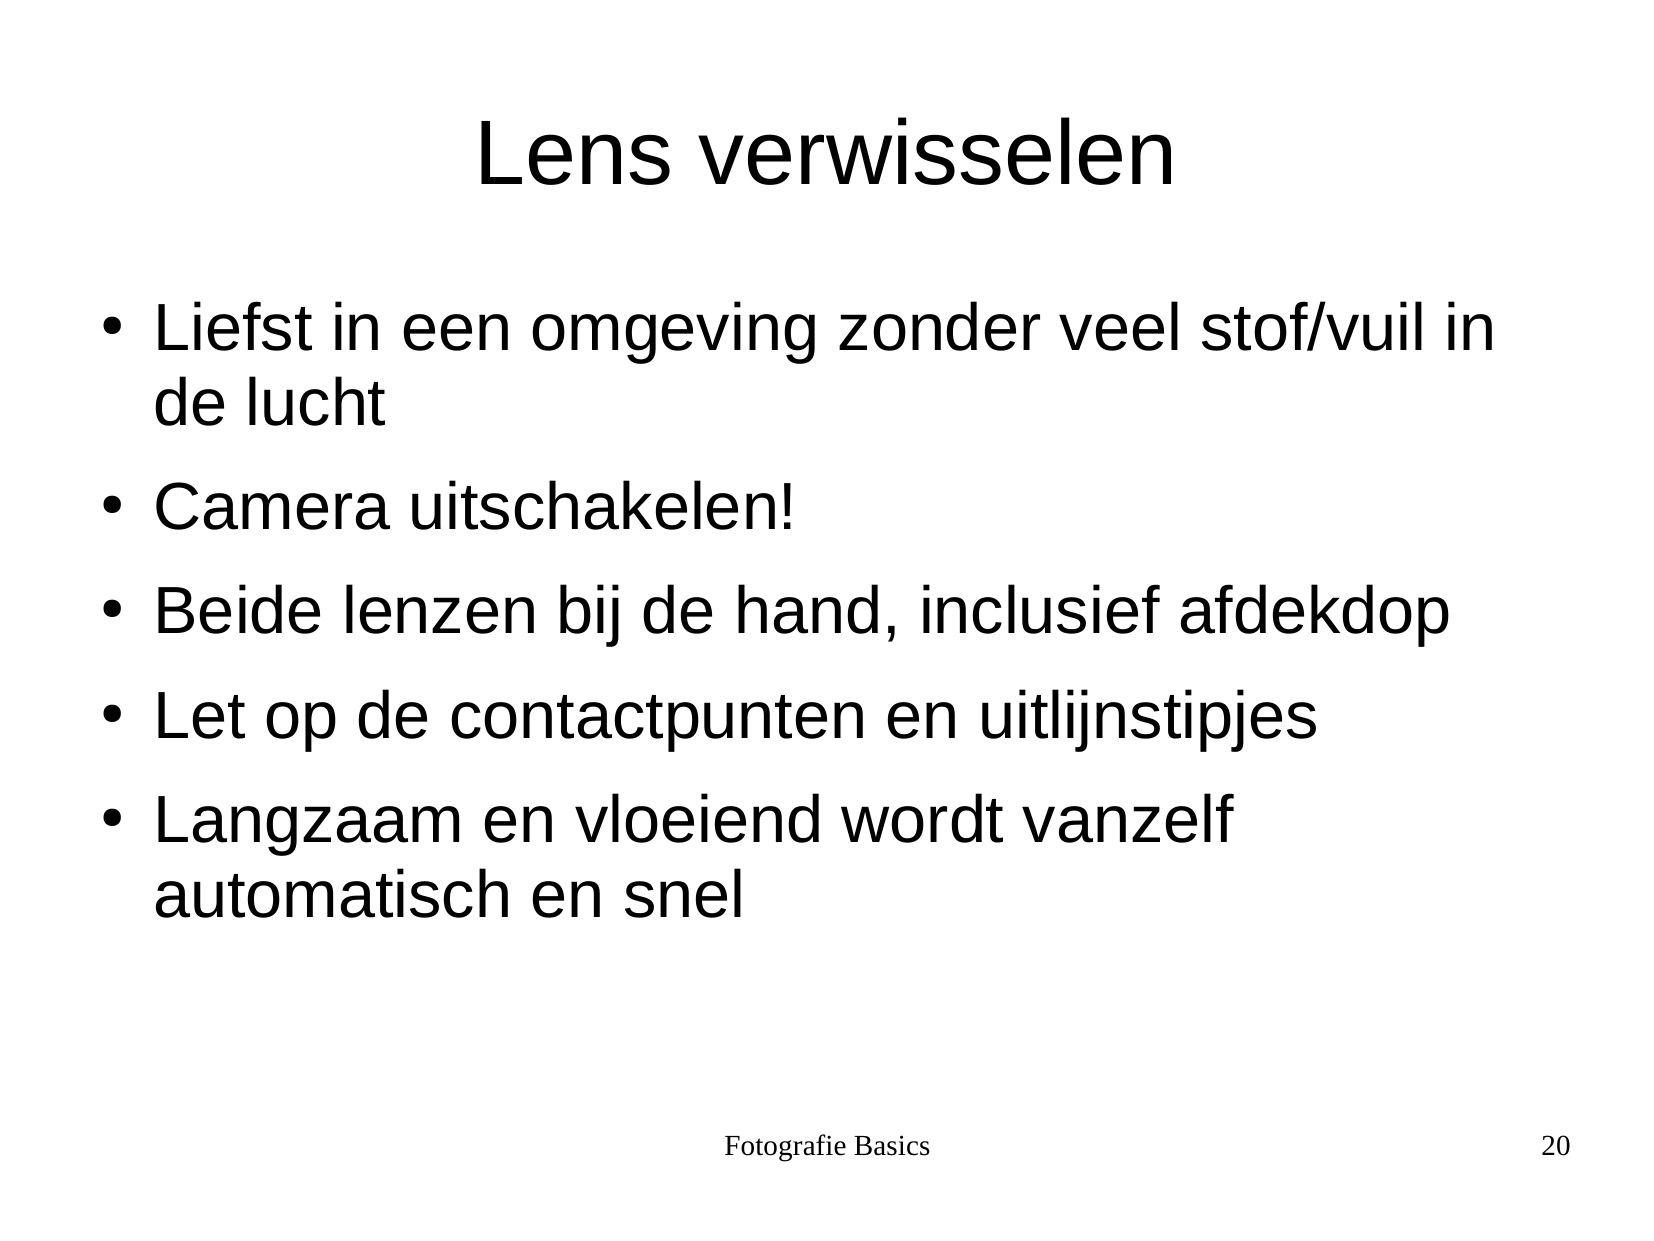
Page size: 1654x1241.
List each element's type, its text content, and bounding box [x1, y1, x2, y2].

list Liefst in een omgeving zonder veel stof/vuil in de lucht Camera uitschakelen! Beide lenzen bij de hand, inclusief afdekdop Let op de contactpunten en uitlijnstipjes Langzaam en vloeiend wordt vanzelf automatisch en snel [82, 290, 1571, 1010]
title Lens verwisselen [82, 49, 1571, 257]
